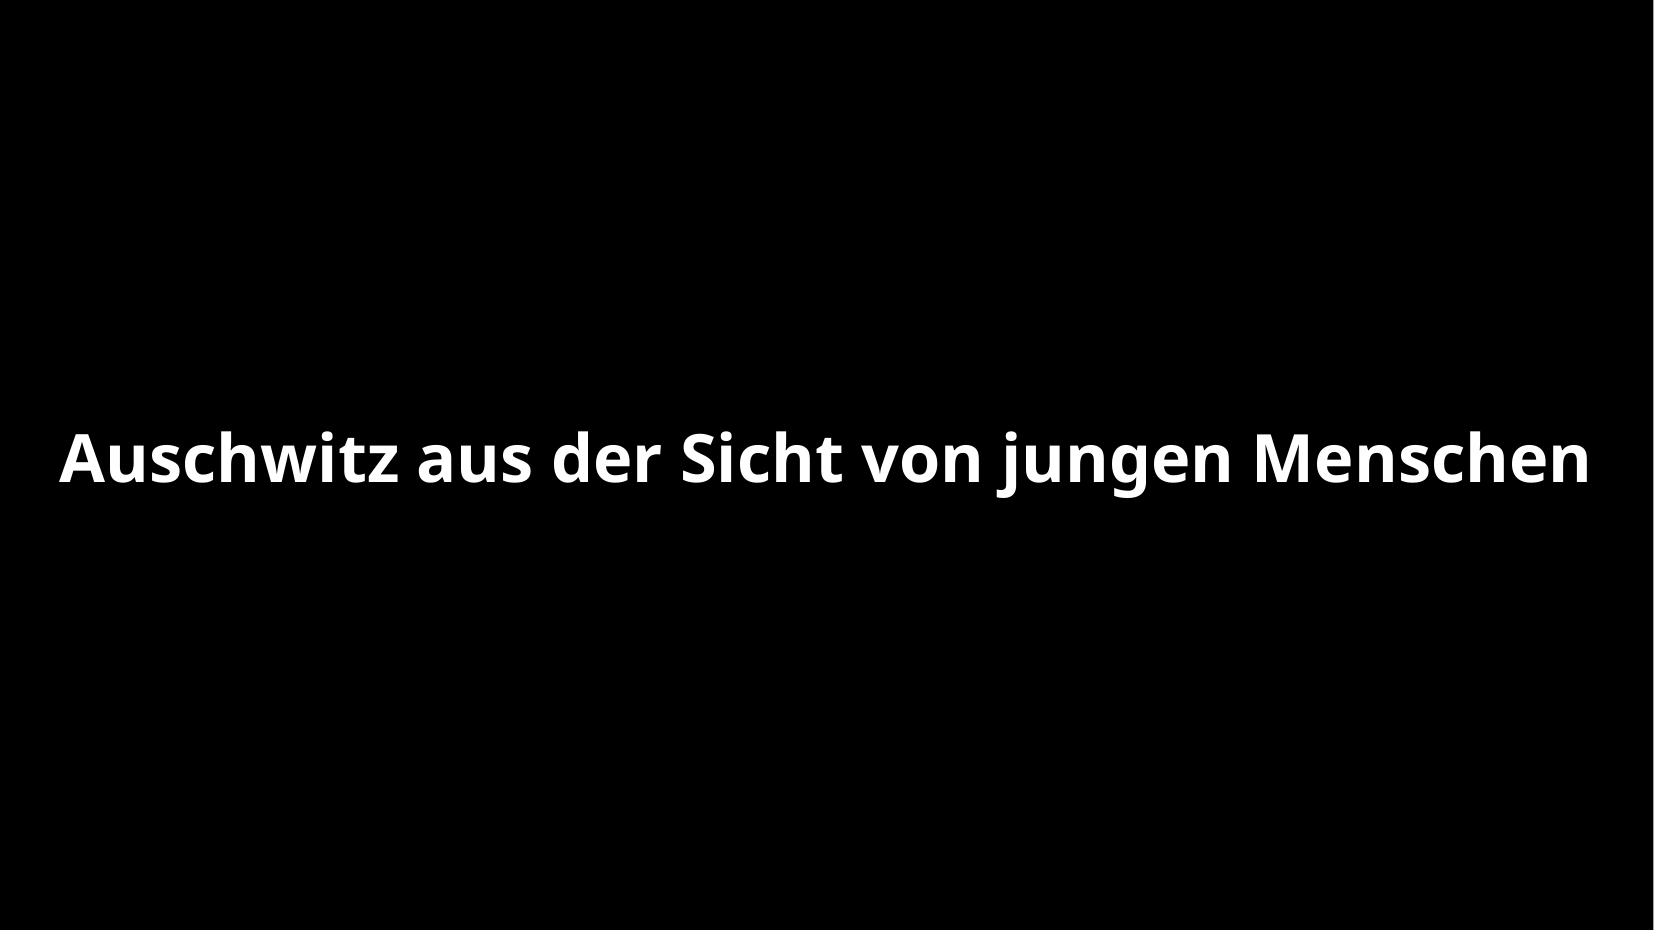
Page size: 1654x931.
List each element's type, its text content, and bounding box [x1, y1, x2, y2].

title Auschwitz aus der Sicht von jungen Menschen [29, 379, 1625, 535]
